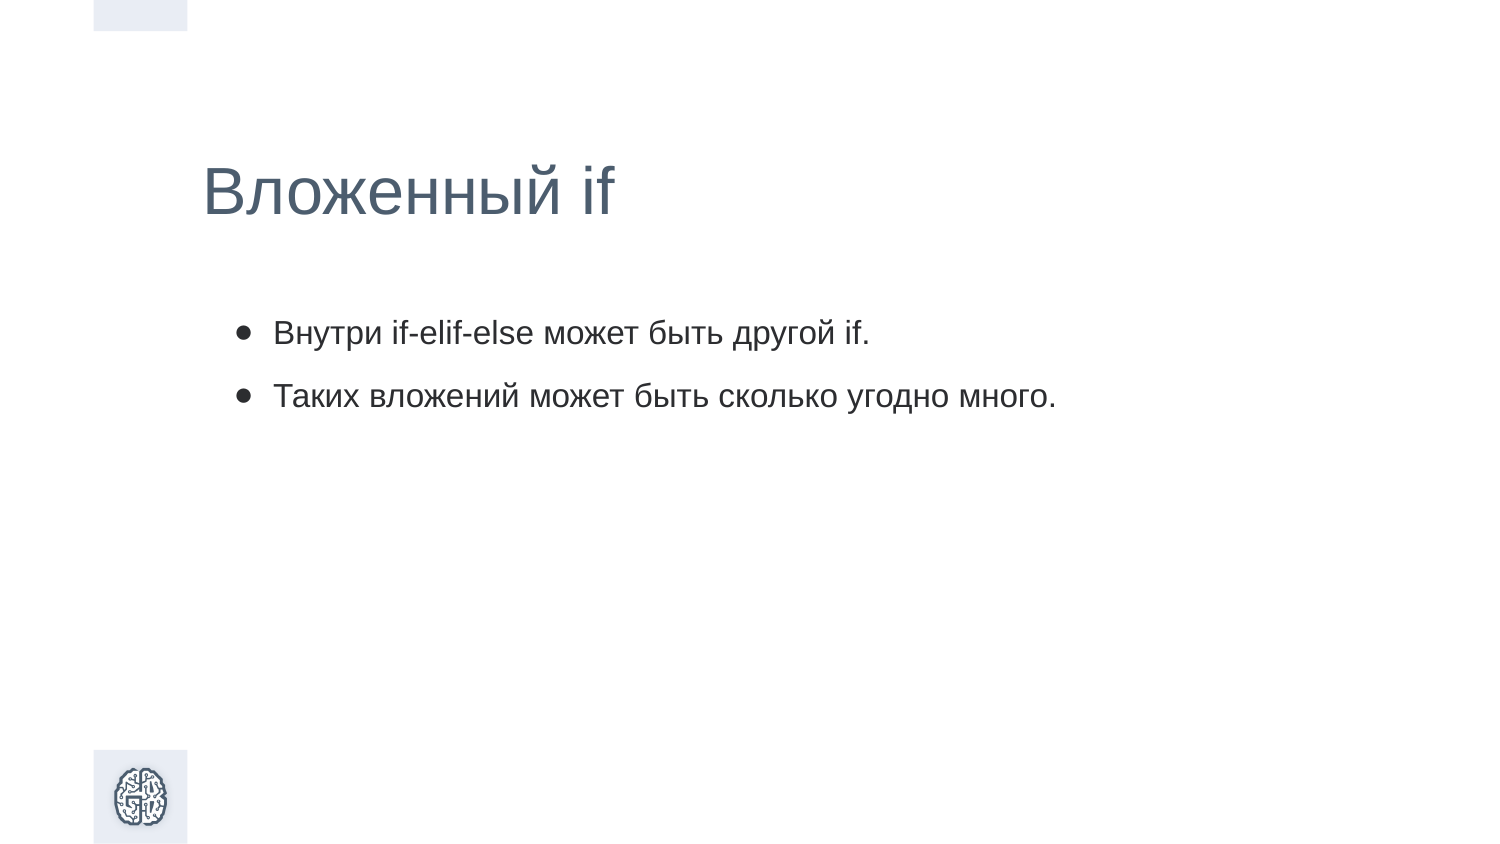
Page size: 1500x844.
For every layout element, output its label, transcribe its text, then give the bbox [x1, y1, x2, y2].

text_box Внутри if-elif-else может быть другой if. [187, 284, 1312, 358]
picture [106, 760, 175, 834]
text_box Таких вложений может быть сколько угодно много. [187, 358, 1312, 421]
text_box Вложенный if [187, 93, 1312, 282]
